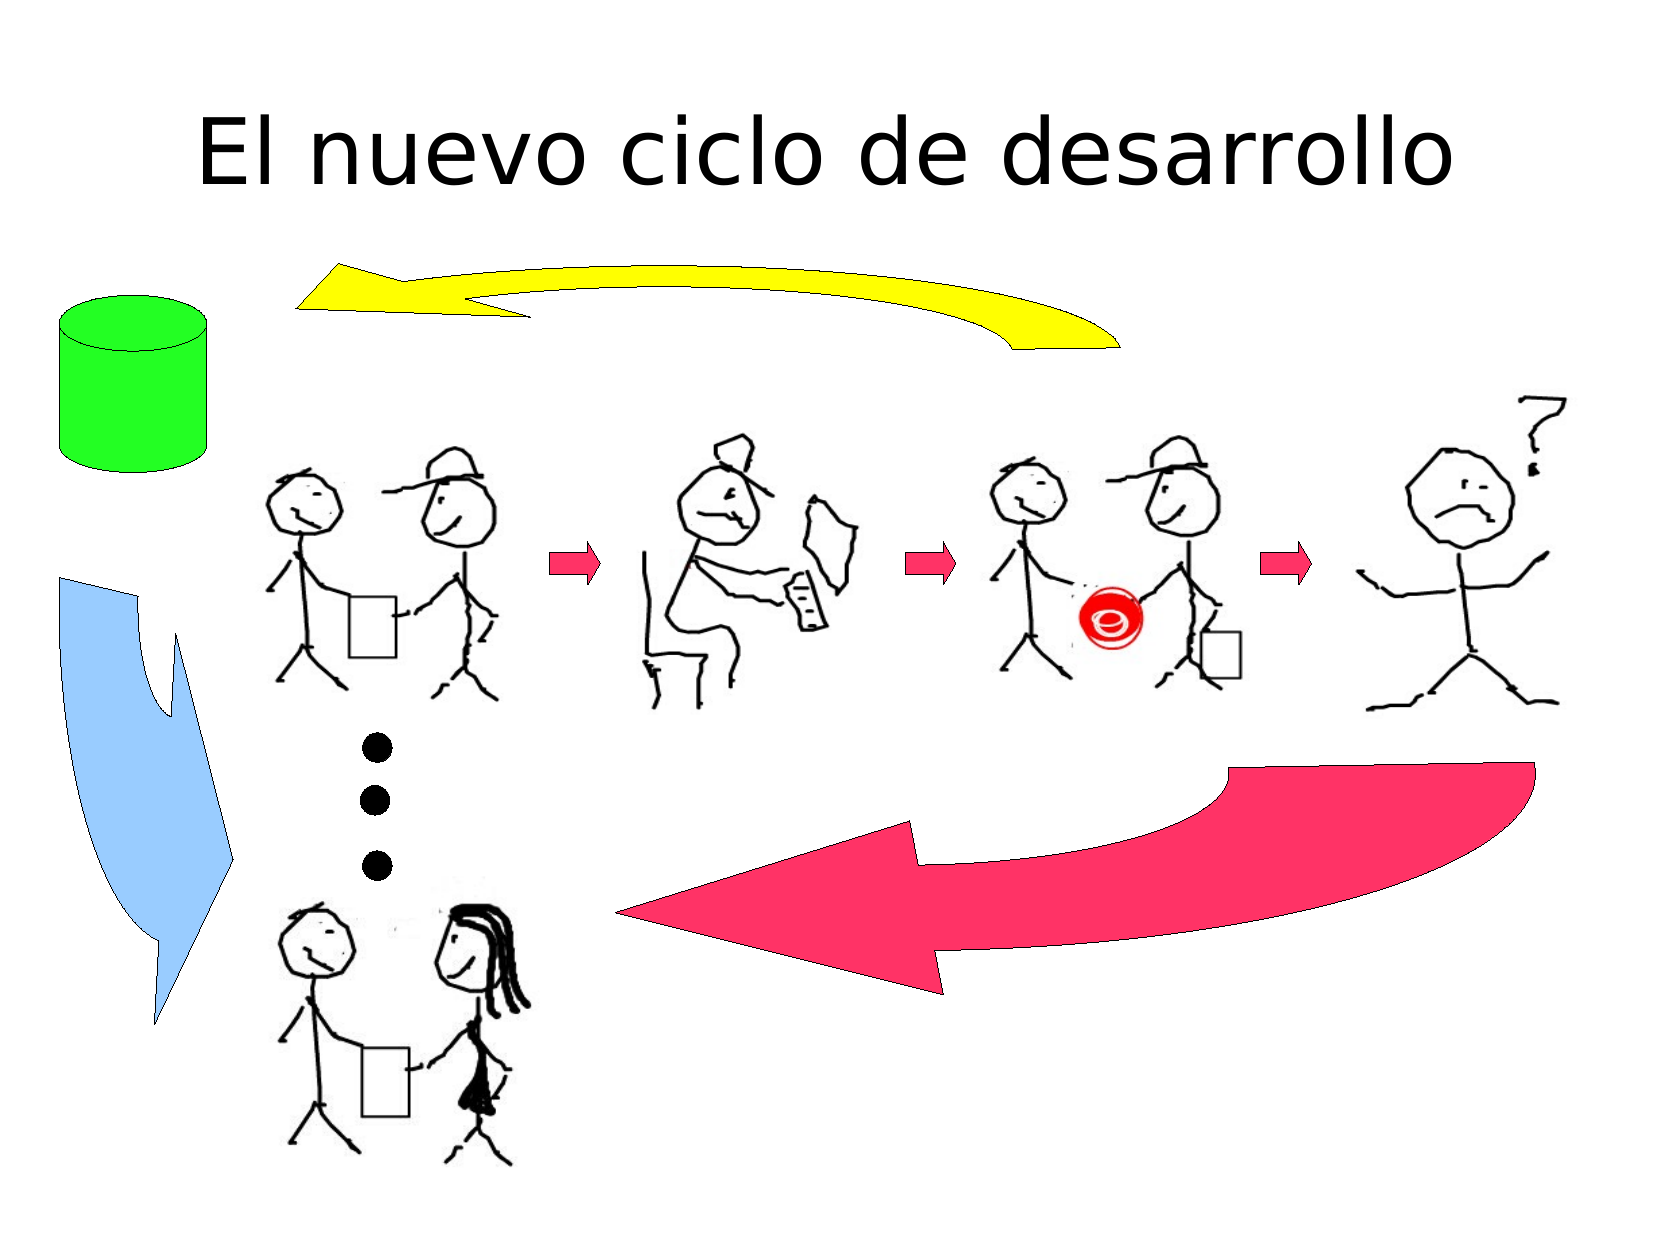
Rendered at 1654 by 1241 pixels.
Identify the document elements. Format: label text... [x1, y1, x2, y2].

text_box [905, 541, 956, 585]
picture [583, 366, 907, 733]
picture [224, 381, 547, 748]
text_box [59, 577, 234, 1025]
text_box [362, 850, 393, 881]
text_box [295, 263, 1121, 350]
text_box [362, 732, 393, 763]
text_box [615, 762, 1536, 995]
text_box [549, 541, 601, 585]
picture [236, 804, 561, 1219]
text_box [1260, 541, 1312, 585]
picture [948, 370, 1271, 737]
text_box [59, 295, 207, 473]
title El nuevo ciclo de desarrollo [82, 56, 1571, 250]
picture [1319, 370, 1642, 737]
text_box [360, 785, 390, 816]
